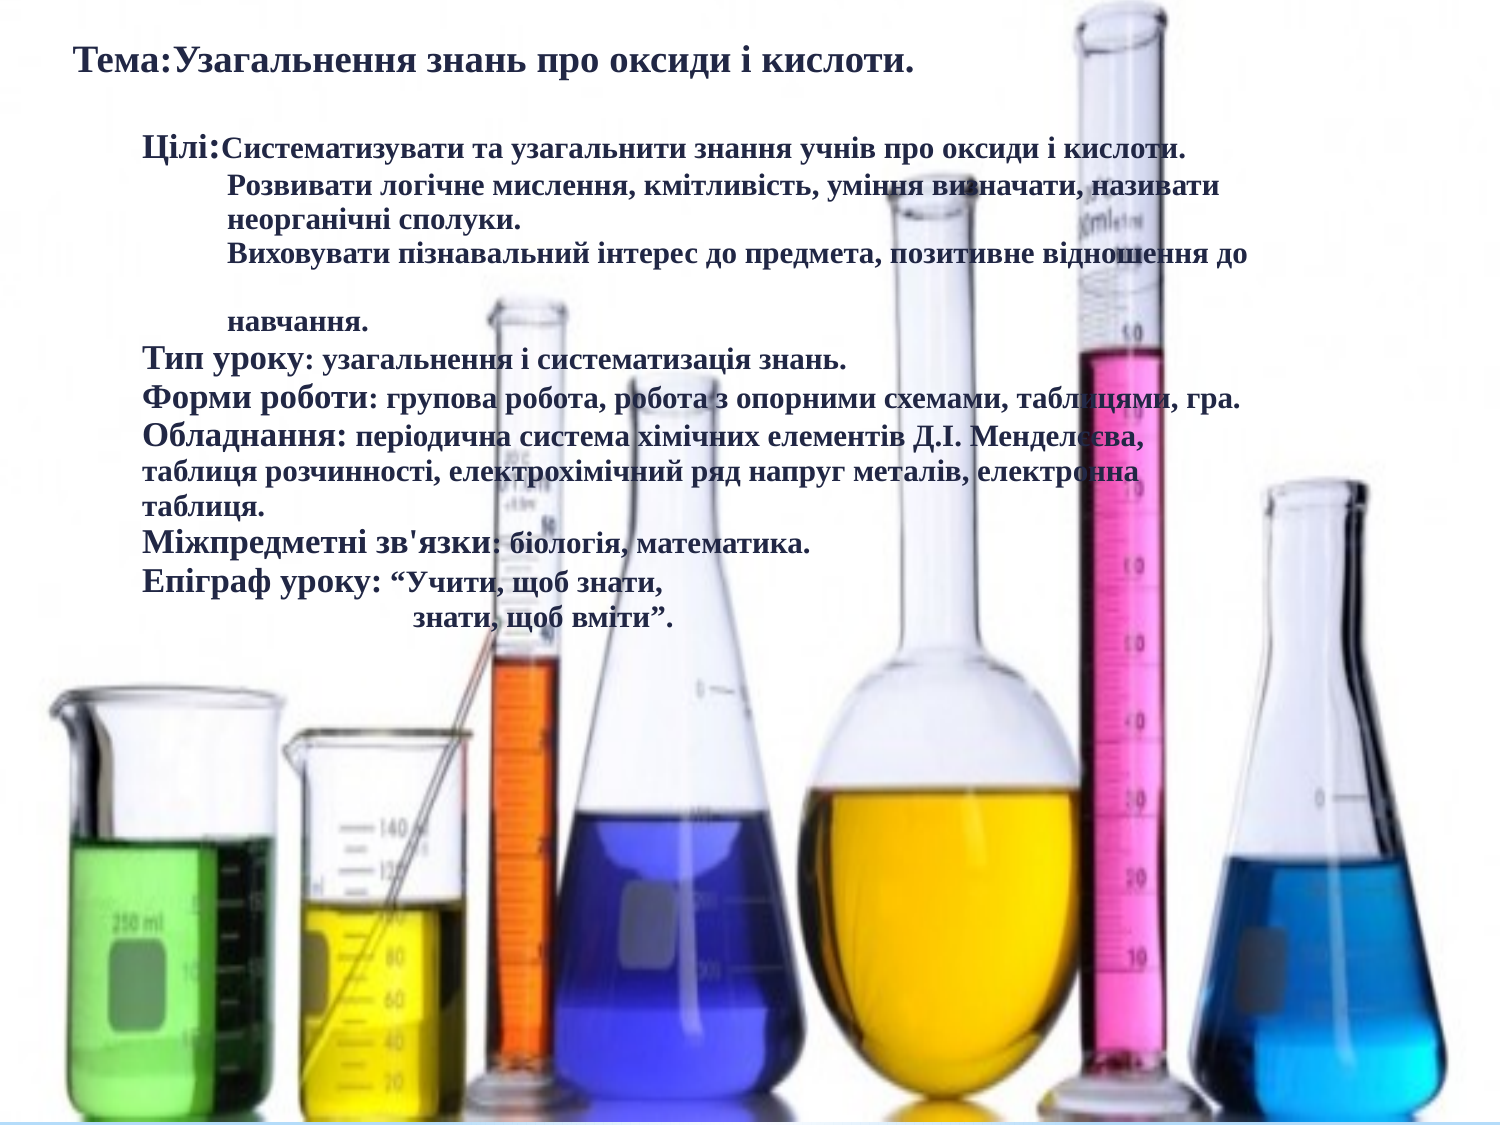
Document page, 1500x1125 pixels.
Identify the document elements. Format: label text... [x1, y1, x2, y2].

picture [0, 0, 1500, 1123]
title Тема:Узагальнення знань про оксиди і кислоти. Цілі:Систематизувати та узагальнити знання учнів про оксиди і кислоти. Розвивати логічне мислення, кмітливість, уміння визначати, називати неорганічні сполуки. Виховувати пізнавальний інтерес до предмета, позитивне відношення до навчання. Тип уроку: узагальнення і систематизація знань. Форми роботи: групова робота, робота з опорними схемами, таблицями, гра. Обладнання: періодична система хімічних елементів Д.І. Менделєєва, таблиця розчинності, електрохімічний ряд напруг металів, електронна таблиця. Міжпредметні зв'язки: біологія, математика. Епіграф уроку: “Учити, щоб знати, знати, щоб вміти”. [29, 30, 1270, 740]
